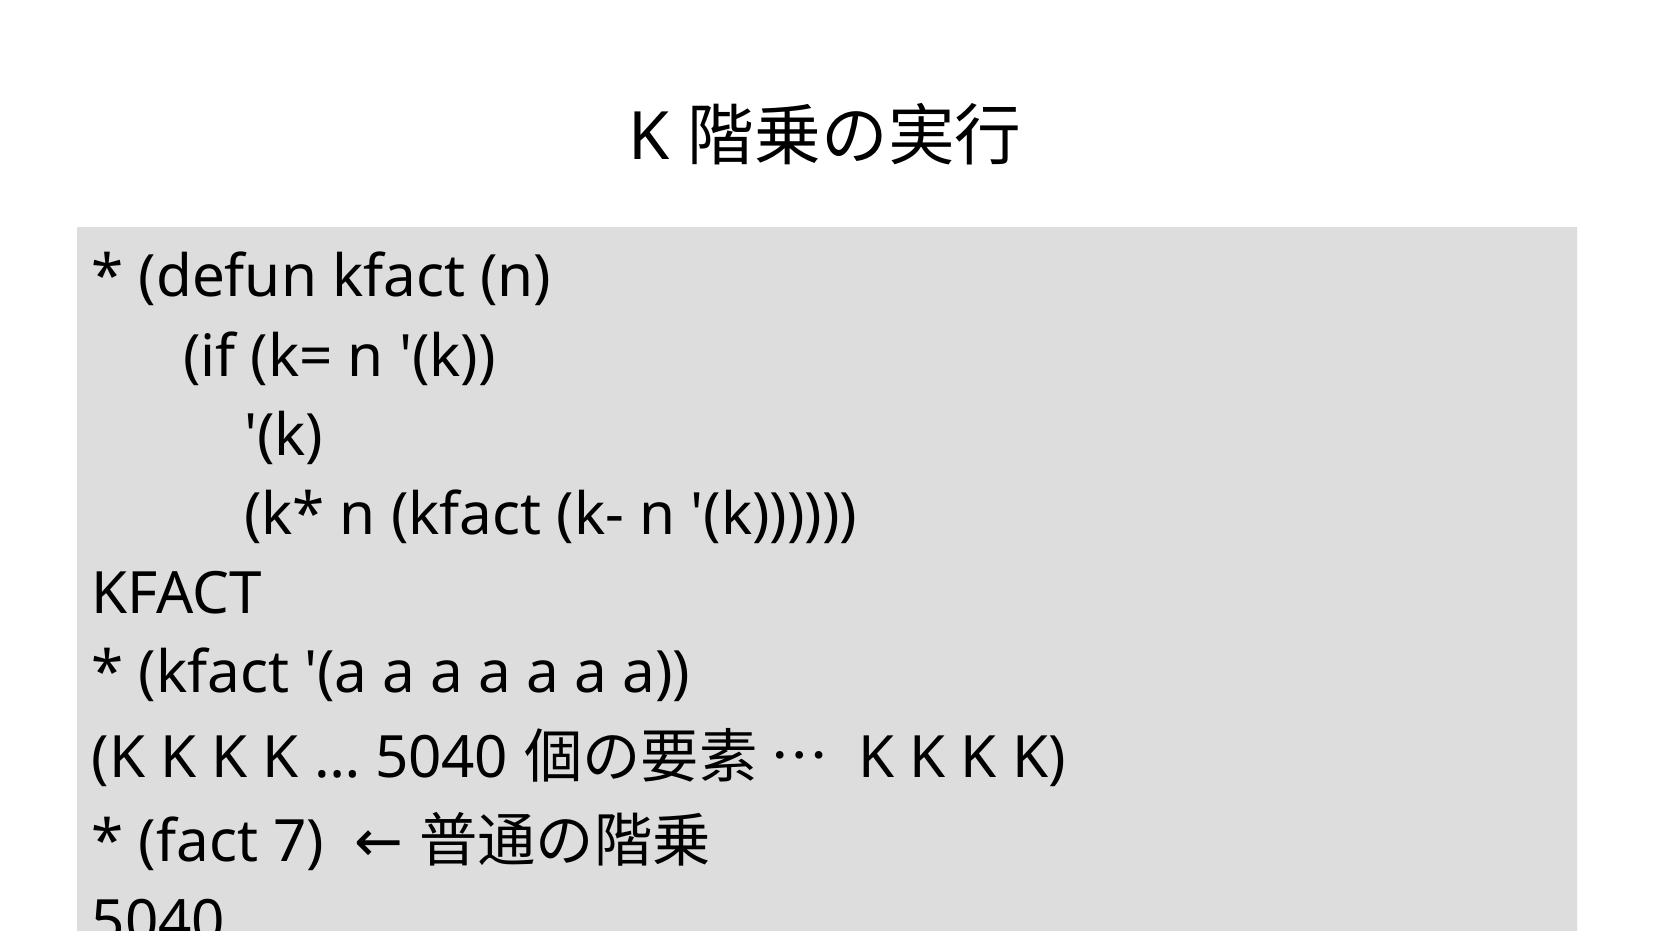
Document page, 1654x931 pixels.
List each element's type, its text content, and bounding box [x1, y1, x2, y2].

text_box K階乗の実行 [75, 75, 1576, 164]
text_box * (defun kfact (n) (if (k= n '(k)) '(k) (k* n (kfact (k- n '(k)))))) KFACT * (kfact '(a a a a a a a)) (K K K K … 5040個の要素 … K K K K) * (fact 7) ←普通の階乗 5040 [77, 227, 1578, 828]
